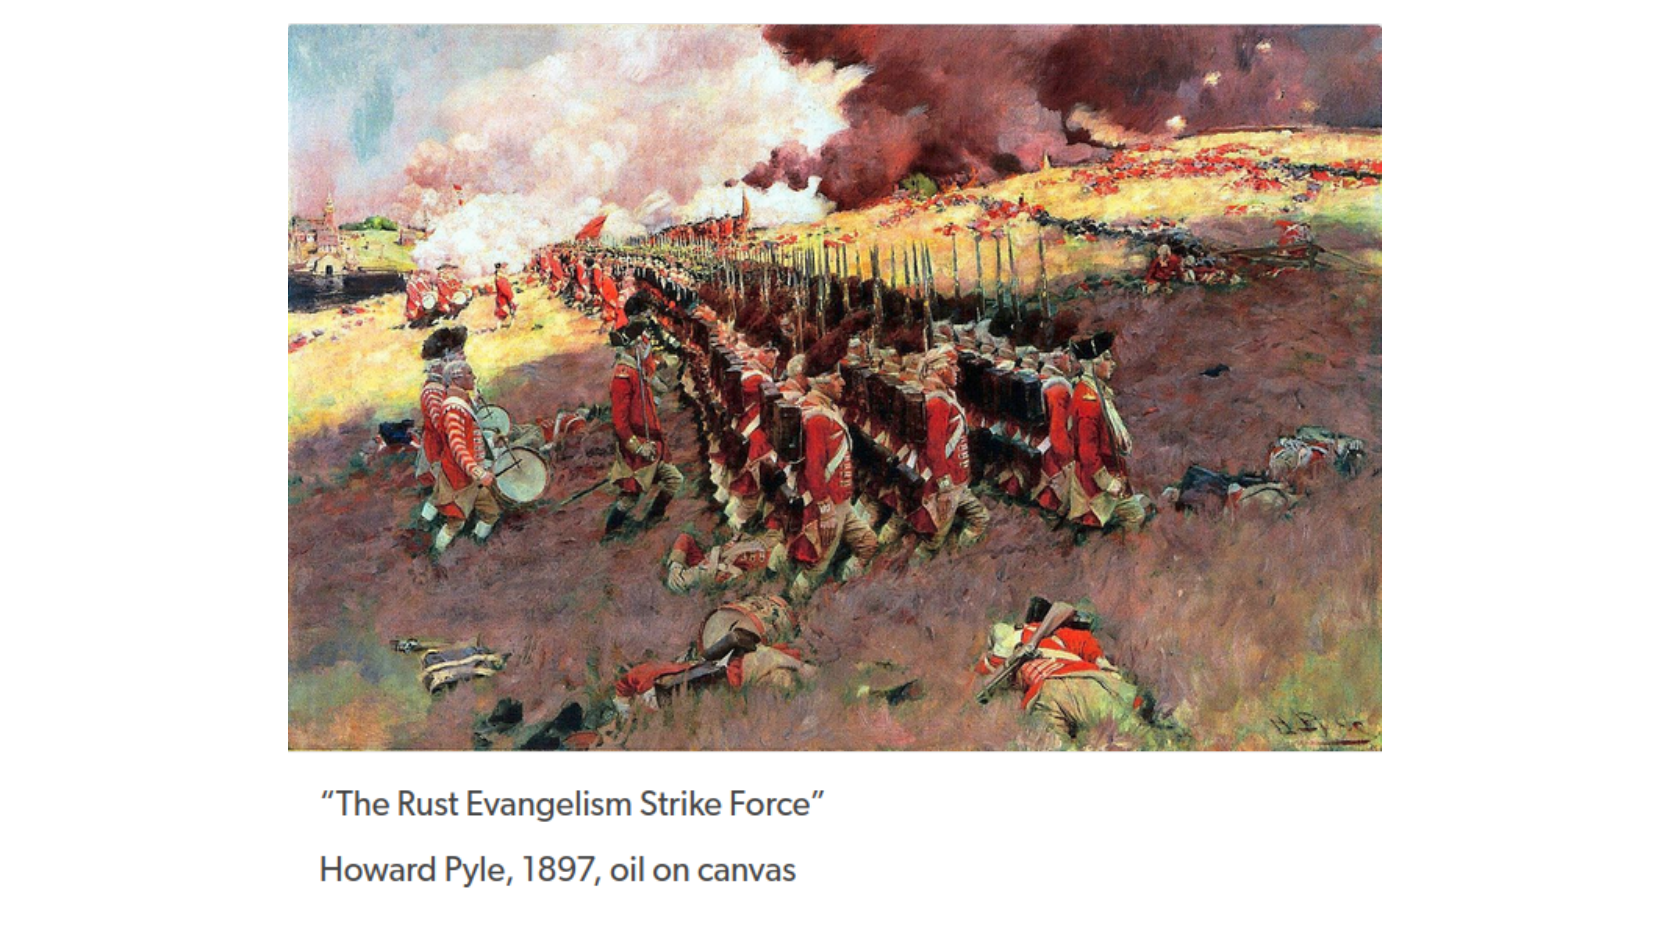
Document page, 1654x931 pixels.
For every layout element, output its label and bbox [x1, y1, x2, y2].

picture [288, 23, 1382, 897]
